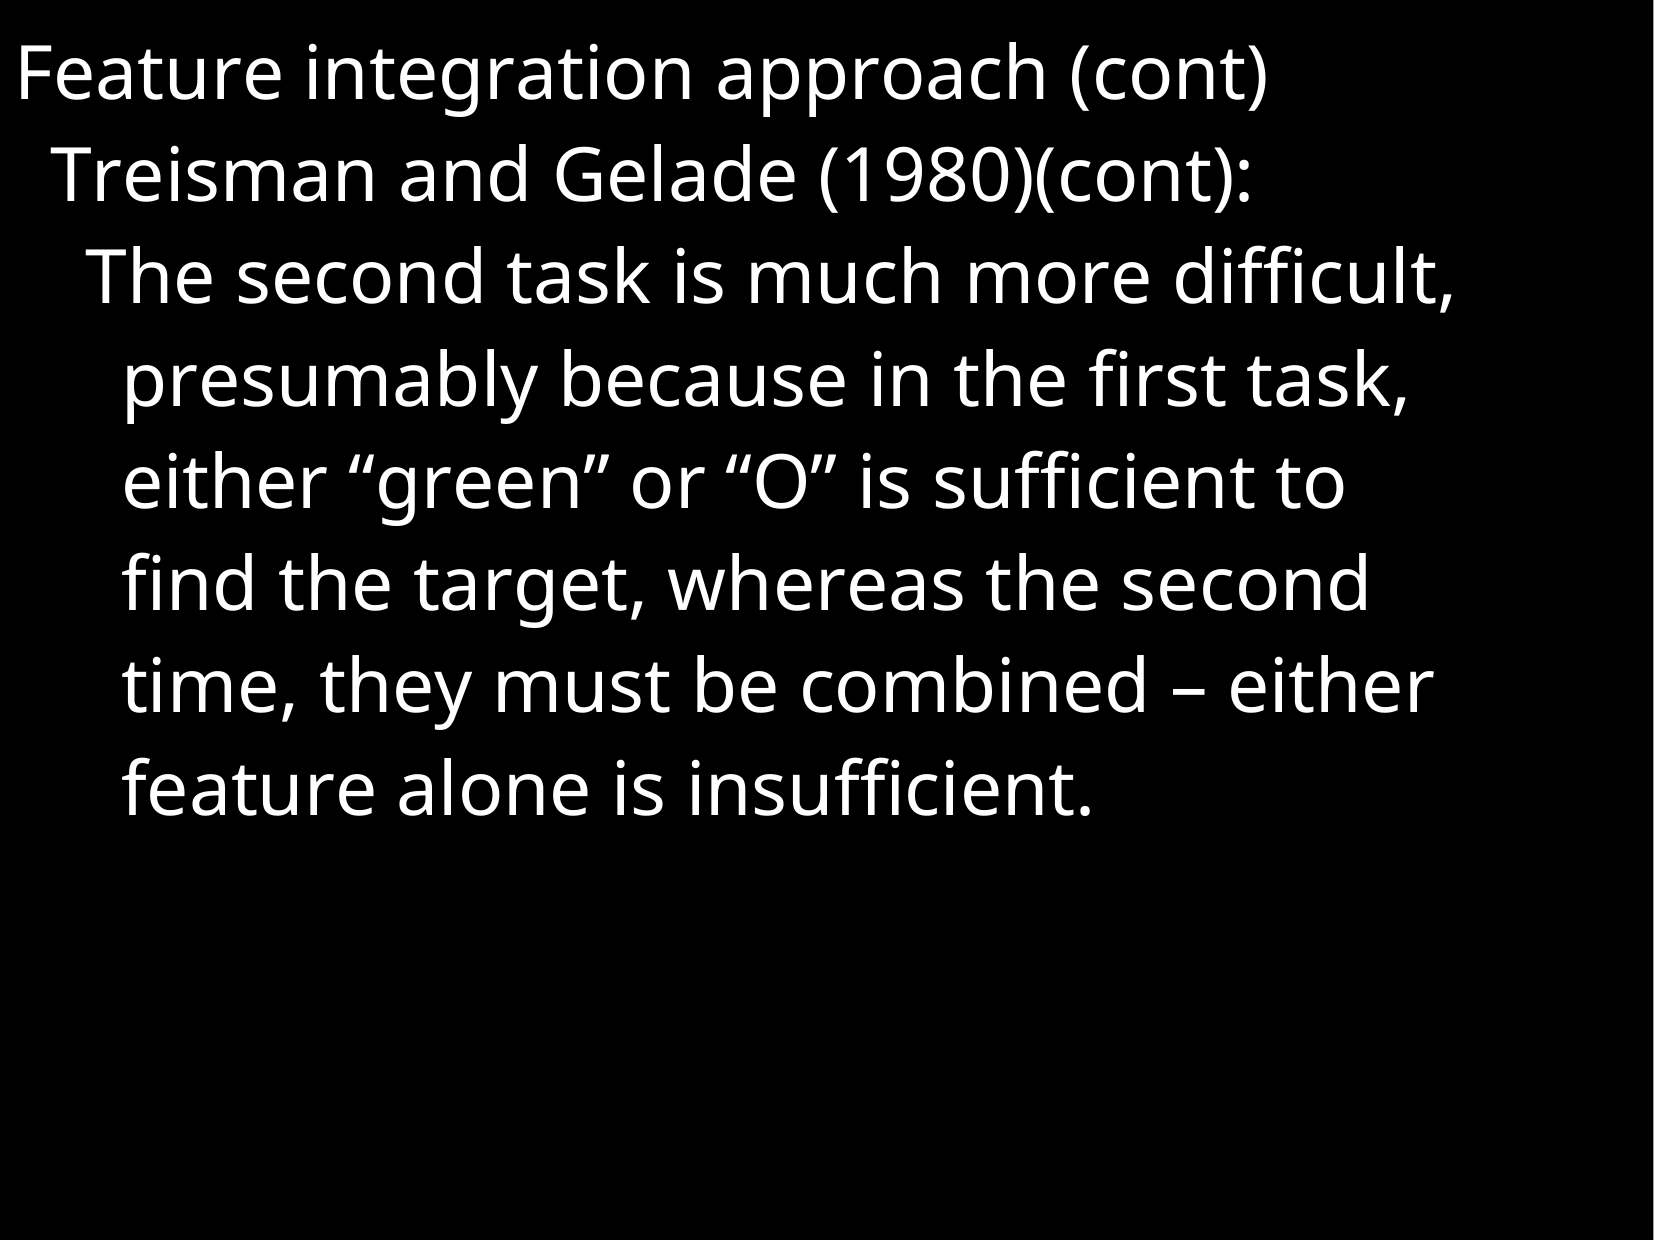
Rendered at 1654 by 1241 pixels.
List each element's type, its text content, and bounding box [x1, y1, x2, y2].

text_box Feature integration approach (cont) Treisman and Gelade (1980)(cont): The second task is much more difficult, presumably because in the first task, either “green” or “O” is sufficient to find the target, whereas the second time, they must be combined – either feature alone is insufficient. [0, 11, 1501, 848]
